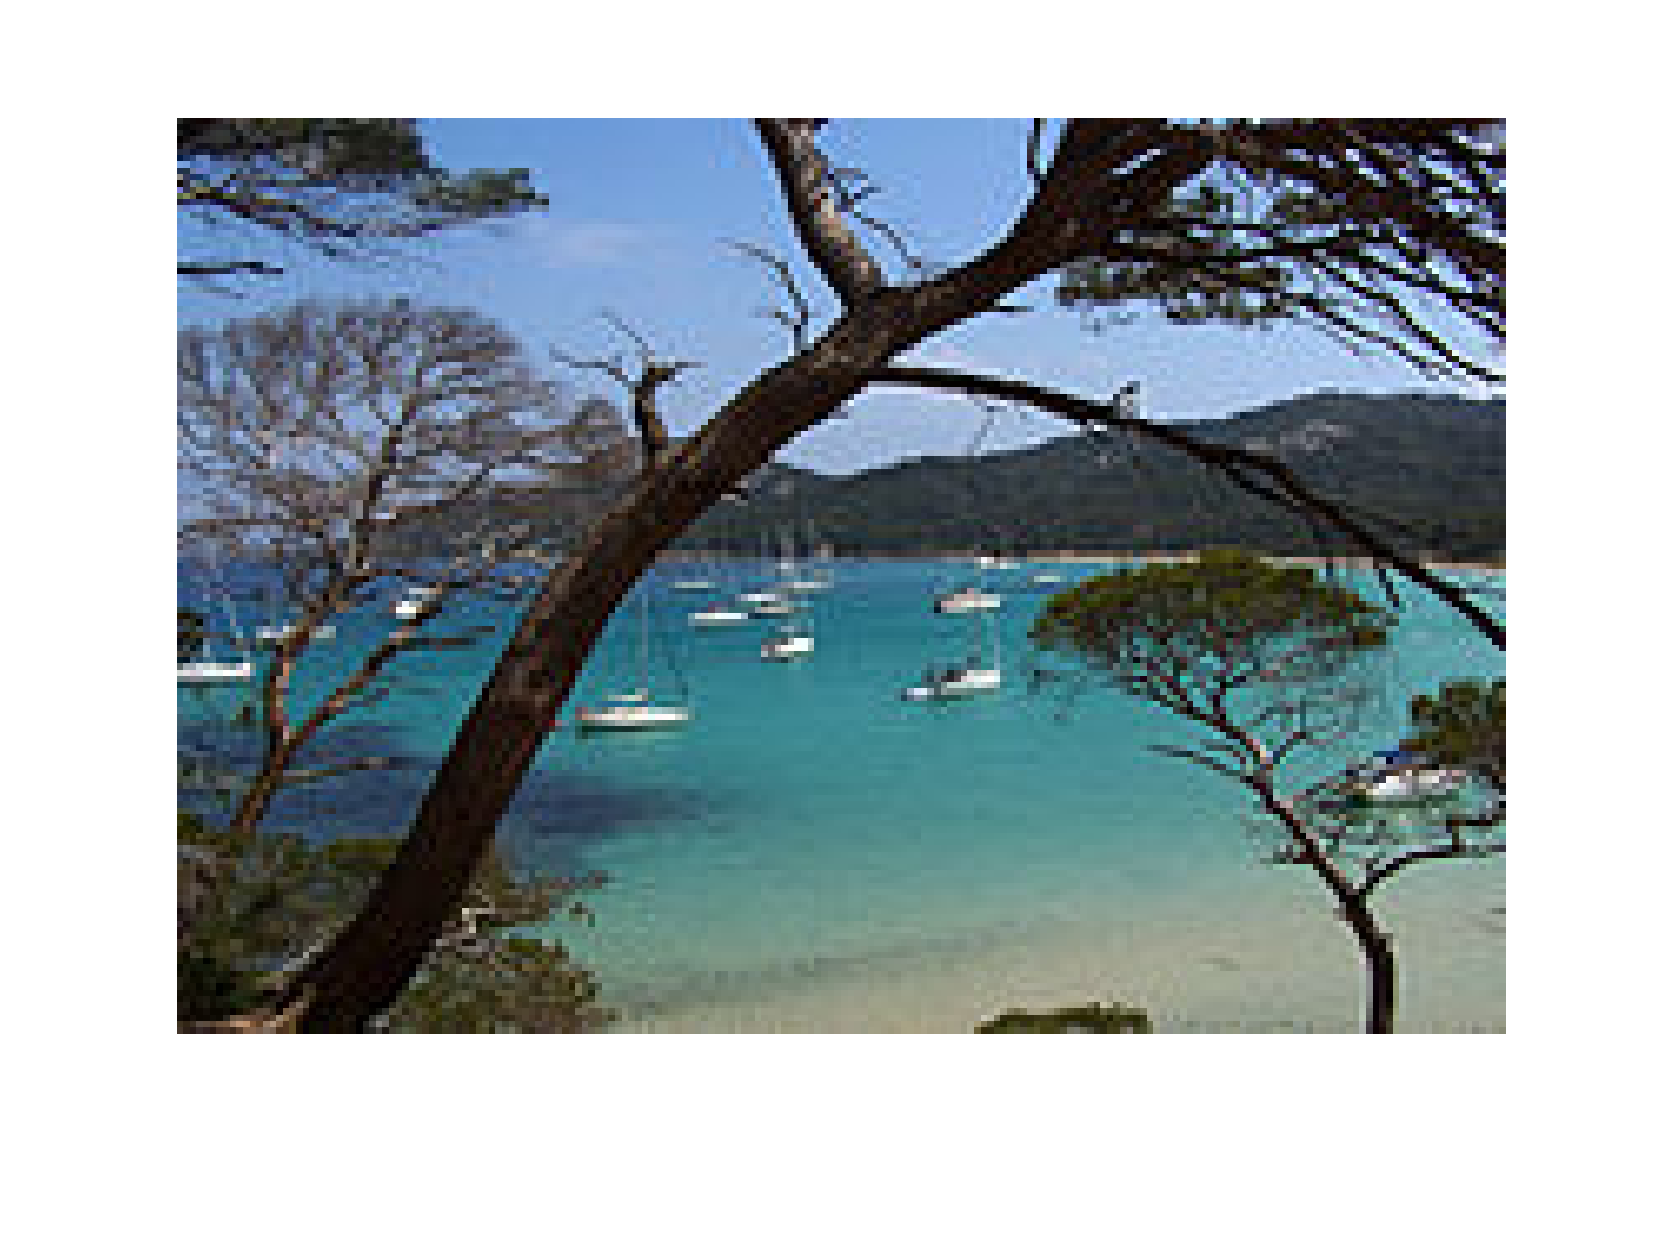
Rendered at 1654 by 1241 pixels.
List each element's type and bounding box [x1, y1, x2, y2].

picture [177, 118, 1506, 1034]
